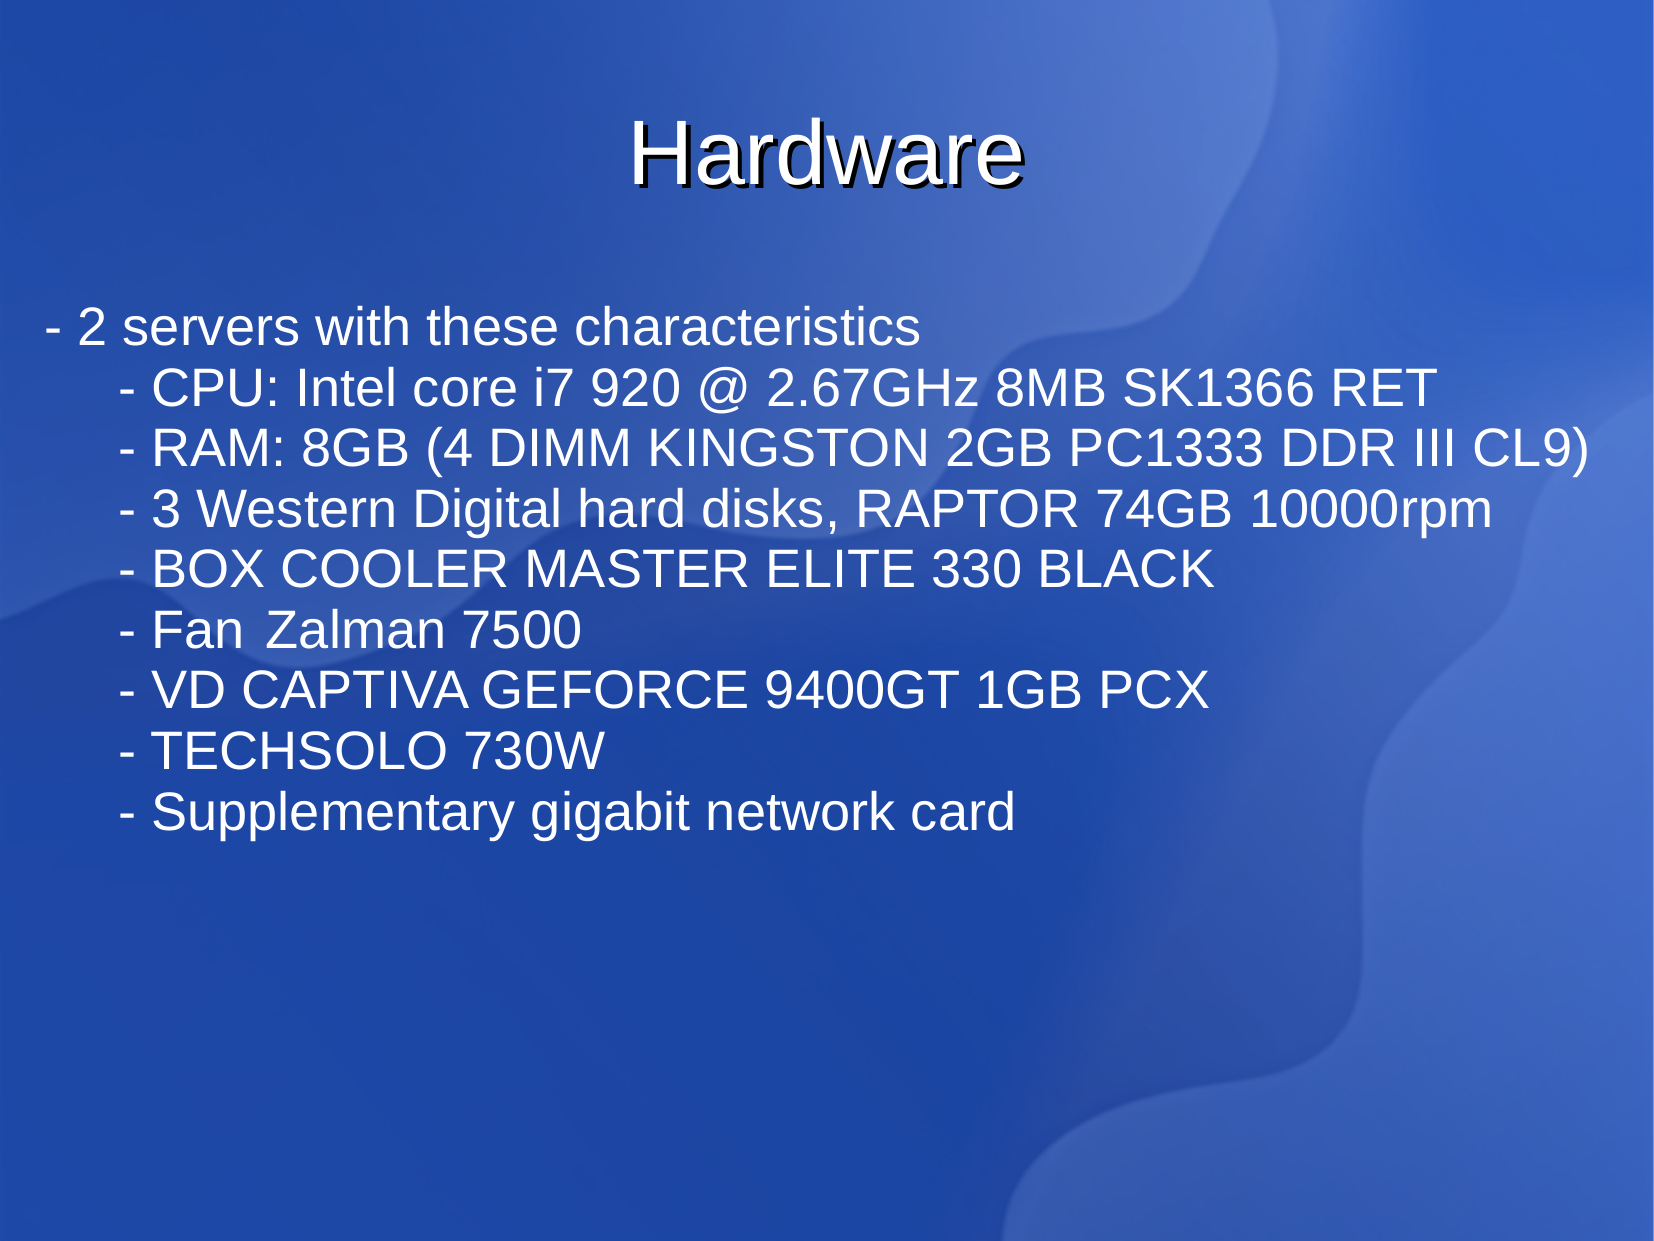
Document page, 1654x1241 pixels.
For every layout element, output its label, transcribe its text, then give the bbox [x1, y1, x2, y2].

text_box - 2 servers with these characteristics - CPU: Intel core i7 920 @ 2.67GHz 8MB SK1366 RET - RAM: 8GB (4 DIMM KINGSTON 2GB PC1333 DDR III CL9) - 3 Western Digital hard disks, RAPTOR 74GB 10000rpm - BOX COOLER MASTER ELITE 330 BLACK - Fan Zalman 7500 - VD CAPTIVA GEFORCE 9400GT 1GB PCX - TECHSOLO 730W - Supplementary gigabit network card [29, 289, 1625, 1117]
title Hardware [82, 56, 1571, 250]
picture [0, 0, 1654, 1241]
